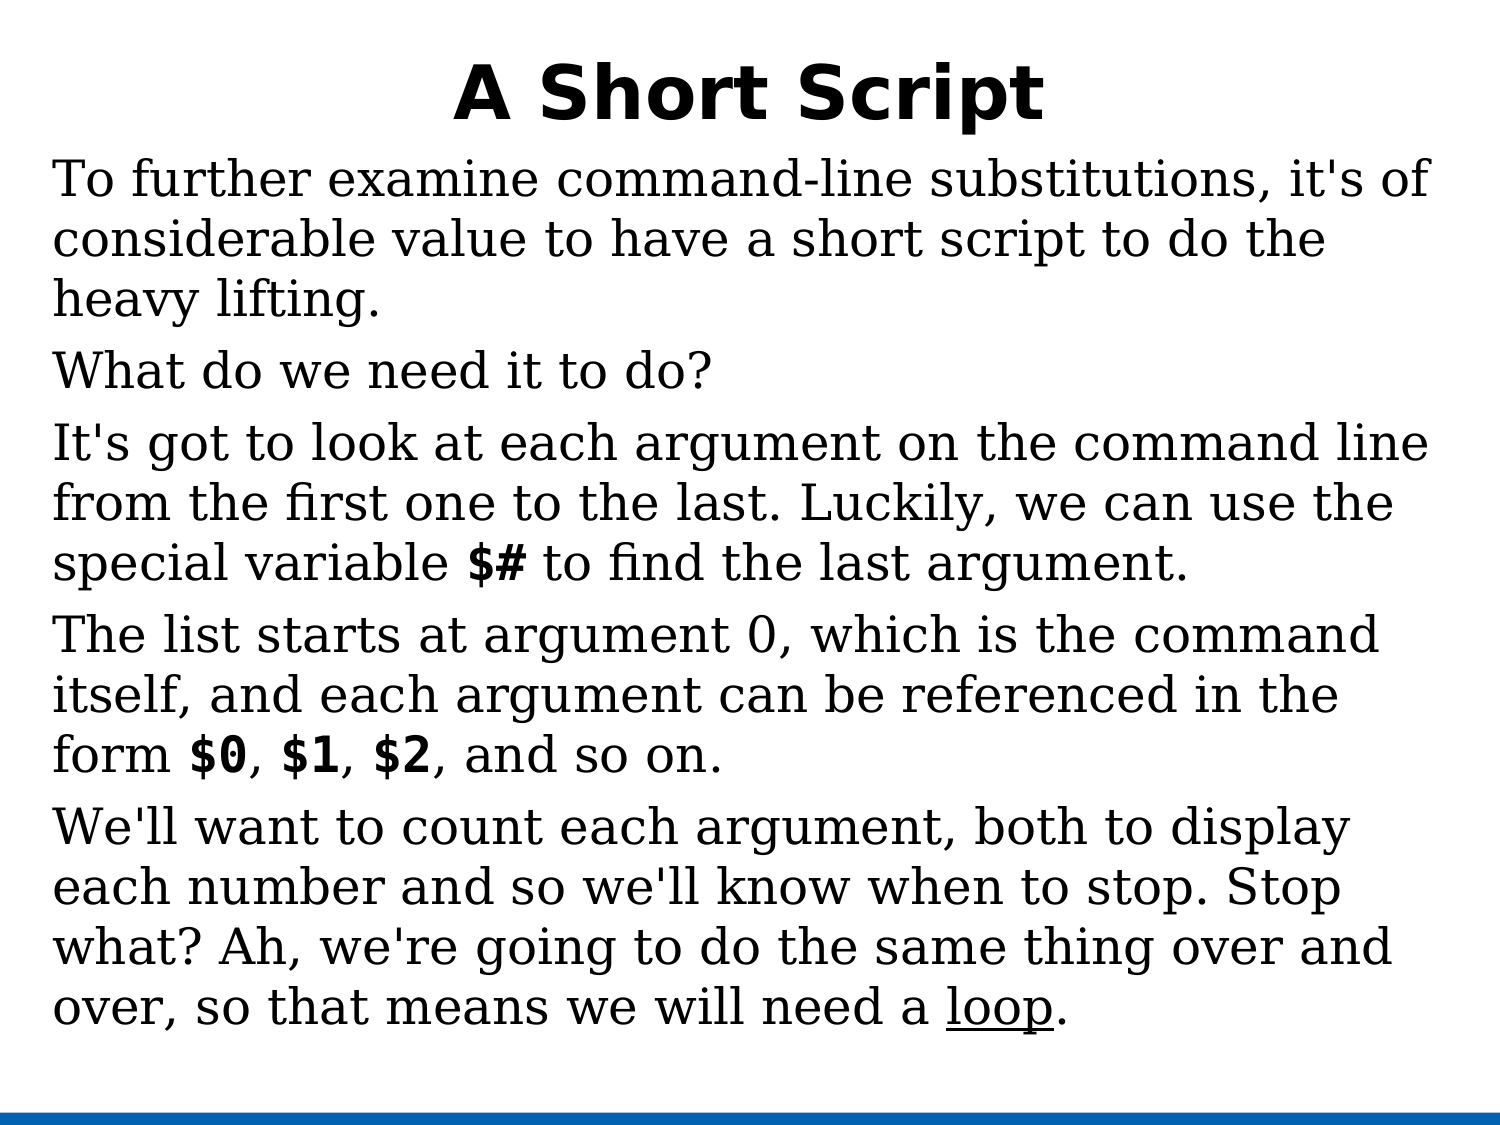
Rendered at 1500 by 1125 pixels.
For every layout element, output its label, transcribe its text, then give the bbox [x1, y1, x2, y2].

text_box A Short Script To further examine command-line substitutions, it's of considerable value to have a short script to do the heavy lifting. What do we need it to do? It's got to look at each argument on the command line from the first one to the last. Luckily, we can use the special variable $# to find the last argument. The list starts at argument 0, which is the command itself, and each argument can be referenced in the form $0, $1, $2, and so on. We'll want to count each argument, both to display each number and so we'll know when to stop. Stop what? Ah, we're going to do the same thing over and over, so that means we will need a loop. [37, 37, 1463, 1030]
